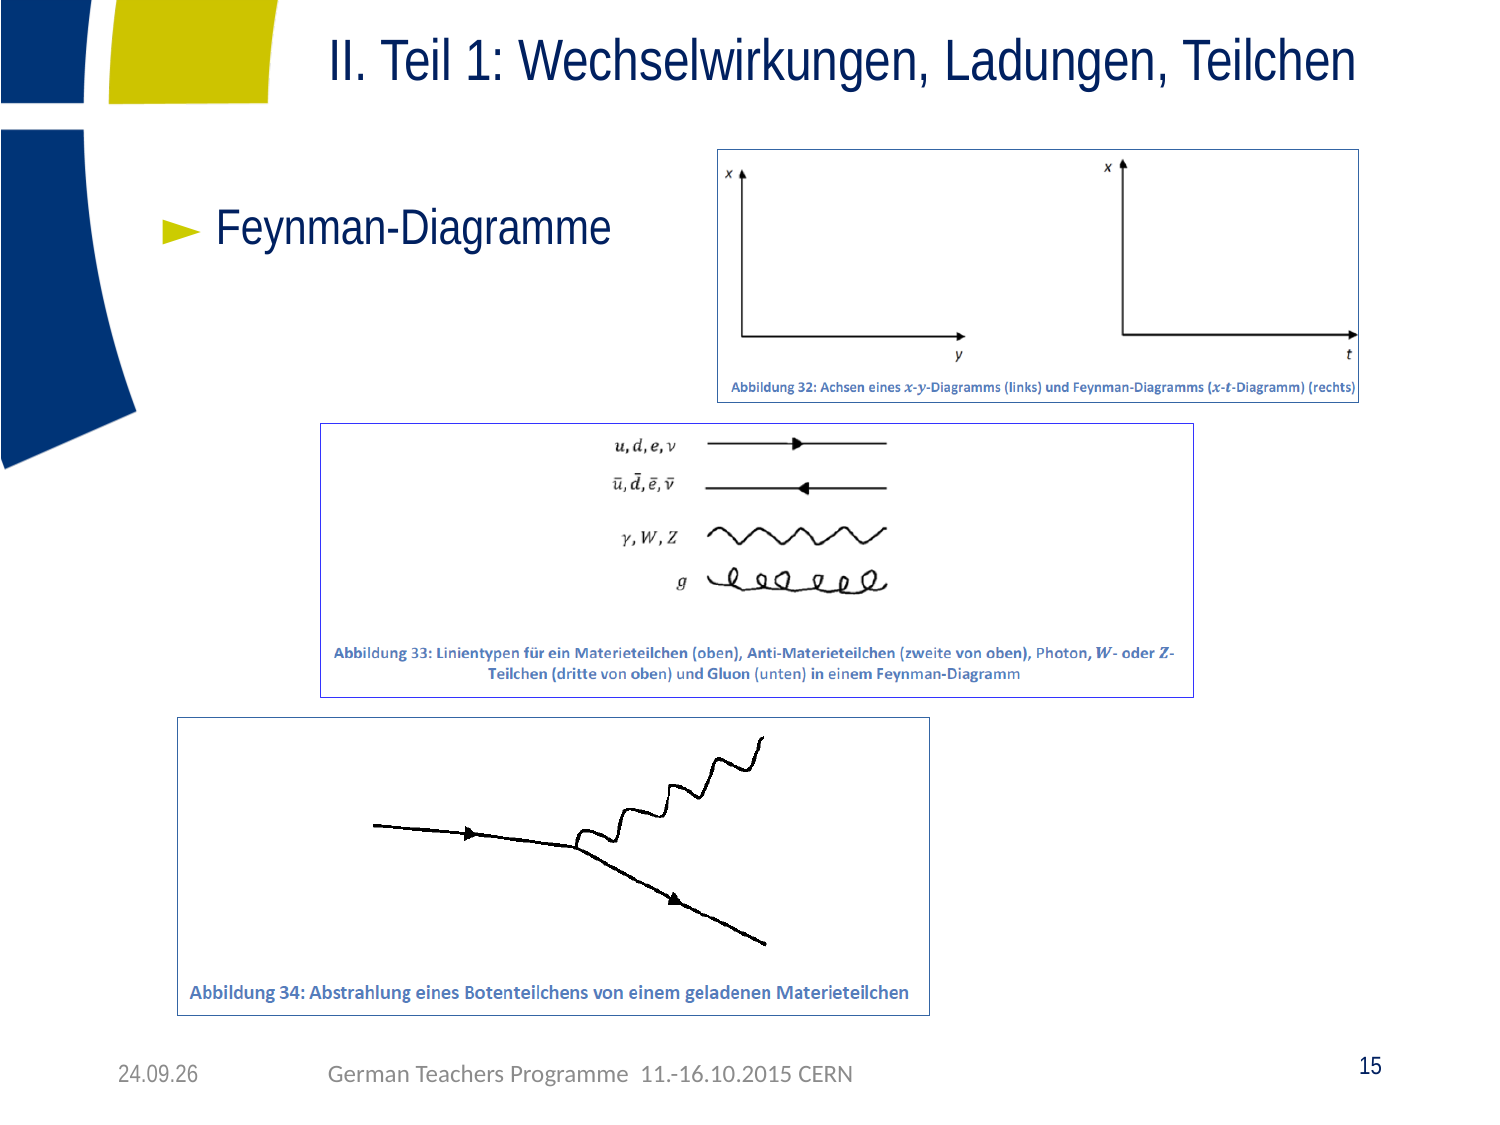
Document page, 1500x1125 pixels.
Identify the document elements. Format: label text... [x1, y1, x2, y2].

picture [0, 0, 1500, 1125]
picture [320, 424, 1193, 697]
title II. Teil 1: Wechselwirkungen, Ladungen, Teilchen [313, 0, 1400, 114]
picture [717, 148, 1359, 403]
footer German Teachers Programme 11.-16.10.2015 CERN [312, 1042, 987, 1103]
list Feynman-Diagramme [129, 113, 1367, 804]
slide_number 14.10.15 [103, 1042, 290, 1103]
slide_number <Foliennummer> [1059, 1042, 1397, 1103]
